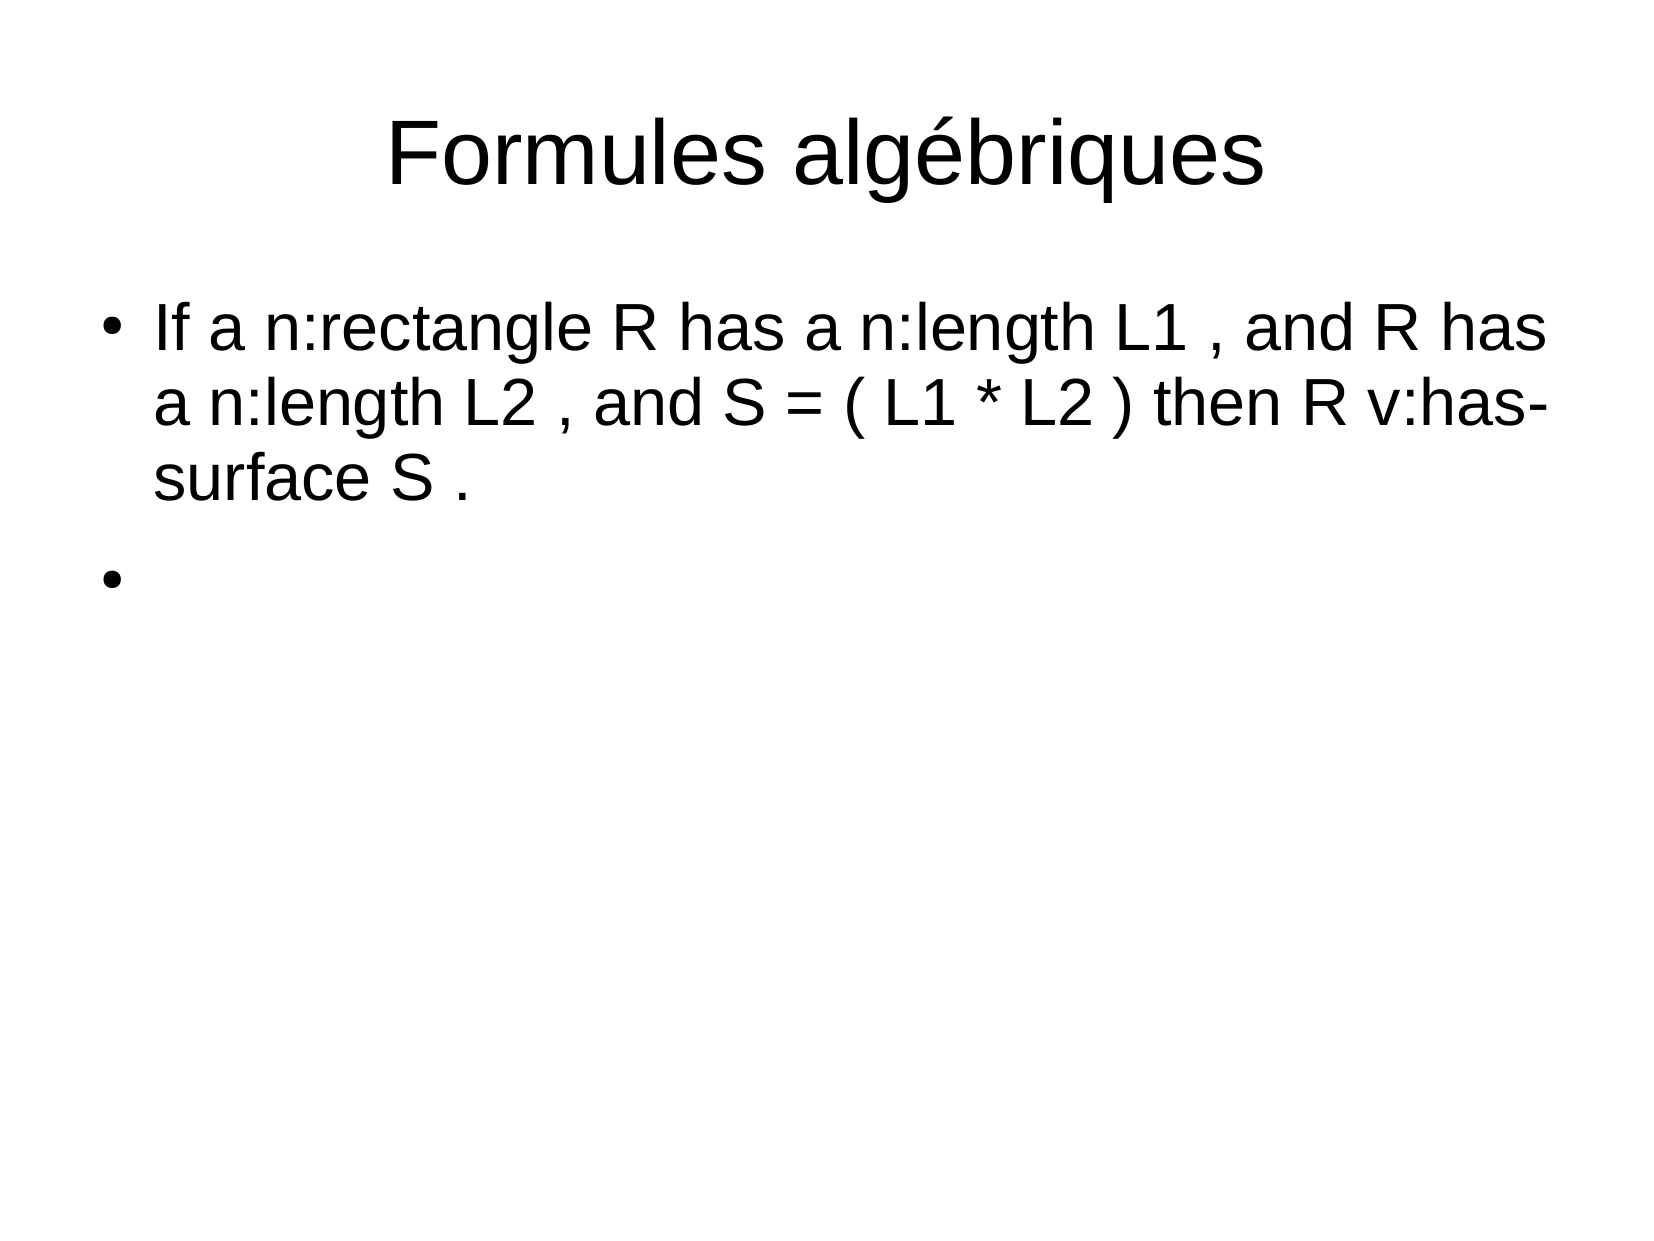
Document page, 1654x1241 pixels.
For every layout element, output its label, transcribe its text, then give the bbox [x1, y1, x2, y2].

title Formules algébriques [82, 56, 1571, 250]
list If a n:rectangle R has a n:length L1 , and R has a n:length L2 , and S = ( L1 * L2 ) then R v:has-surface S . [82, 290, 1571, 1109]
